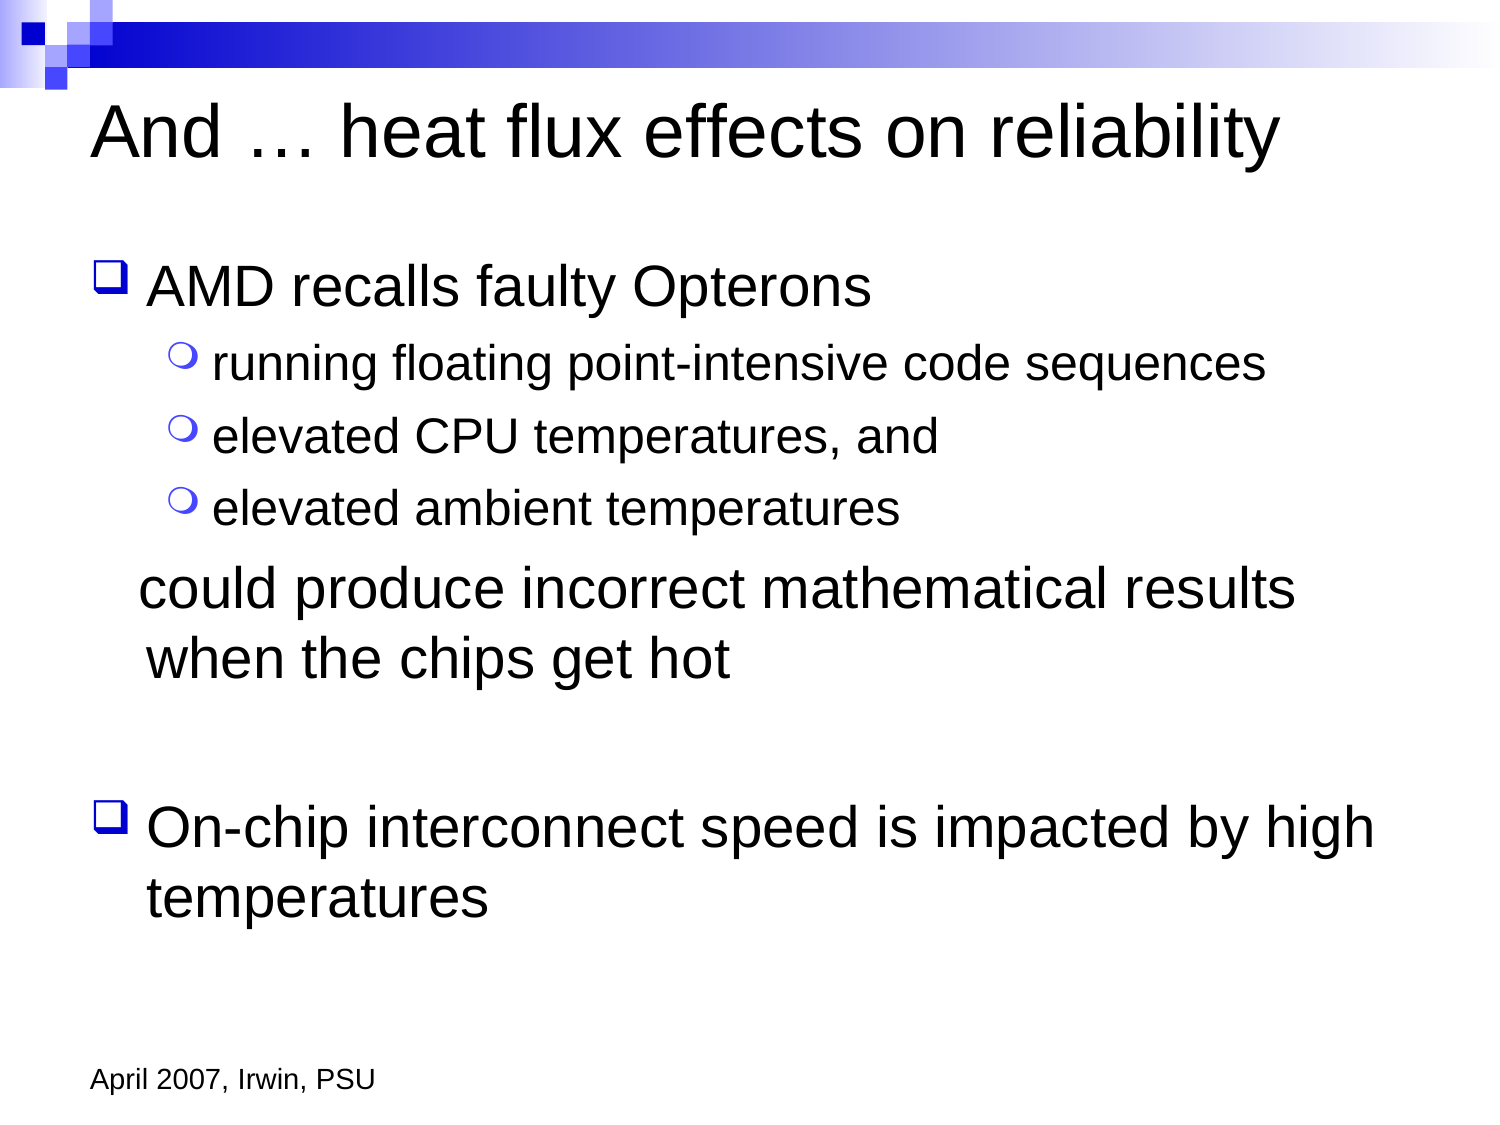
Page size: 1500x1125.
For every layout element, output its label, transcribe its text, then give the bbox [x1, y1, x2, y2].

list AMD recalls faulty Opterons running floating point-intensive code sequences elevated CPU temperatures, and elevated ambient temperatures could produce incorrect mathematical results when the chips get hot On-chip interconnect speed is impacted by high temperatures [75, 241, 1426, 1010]
title And … heat flux effects on reliability [75, 74, 1426, 175]
text_box April 2007, Irwin, PSU [74, 1024, 426, 1103]
